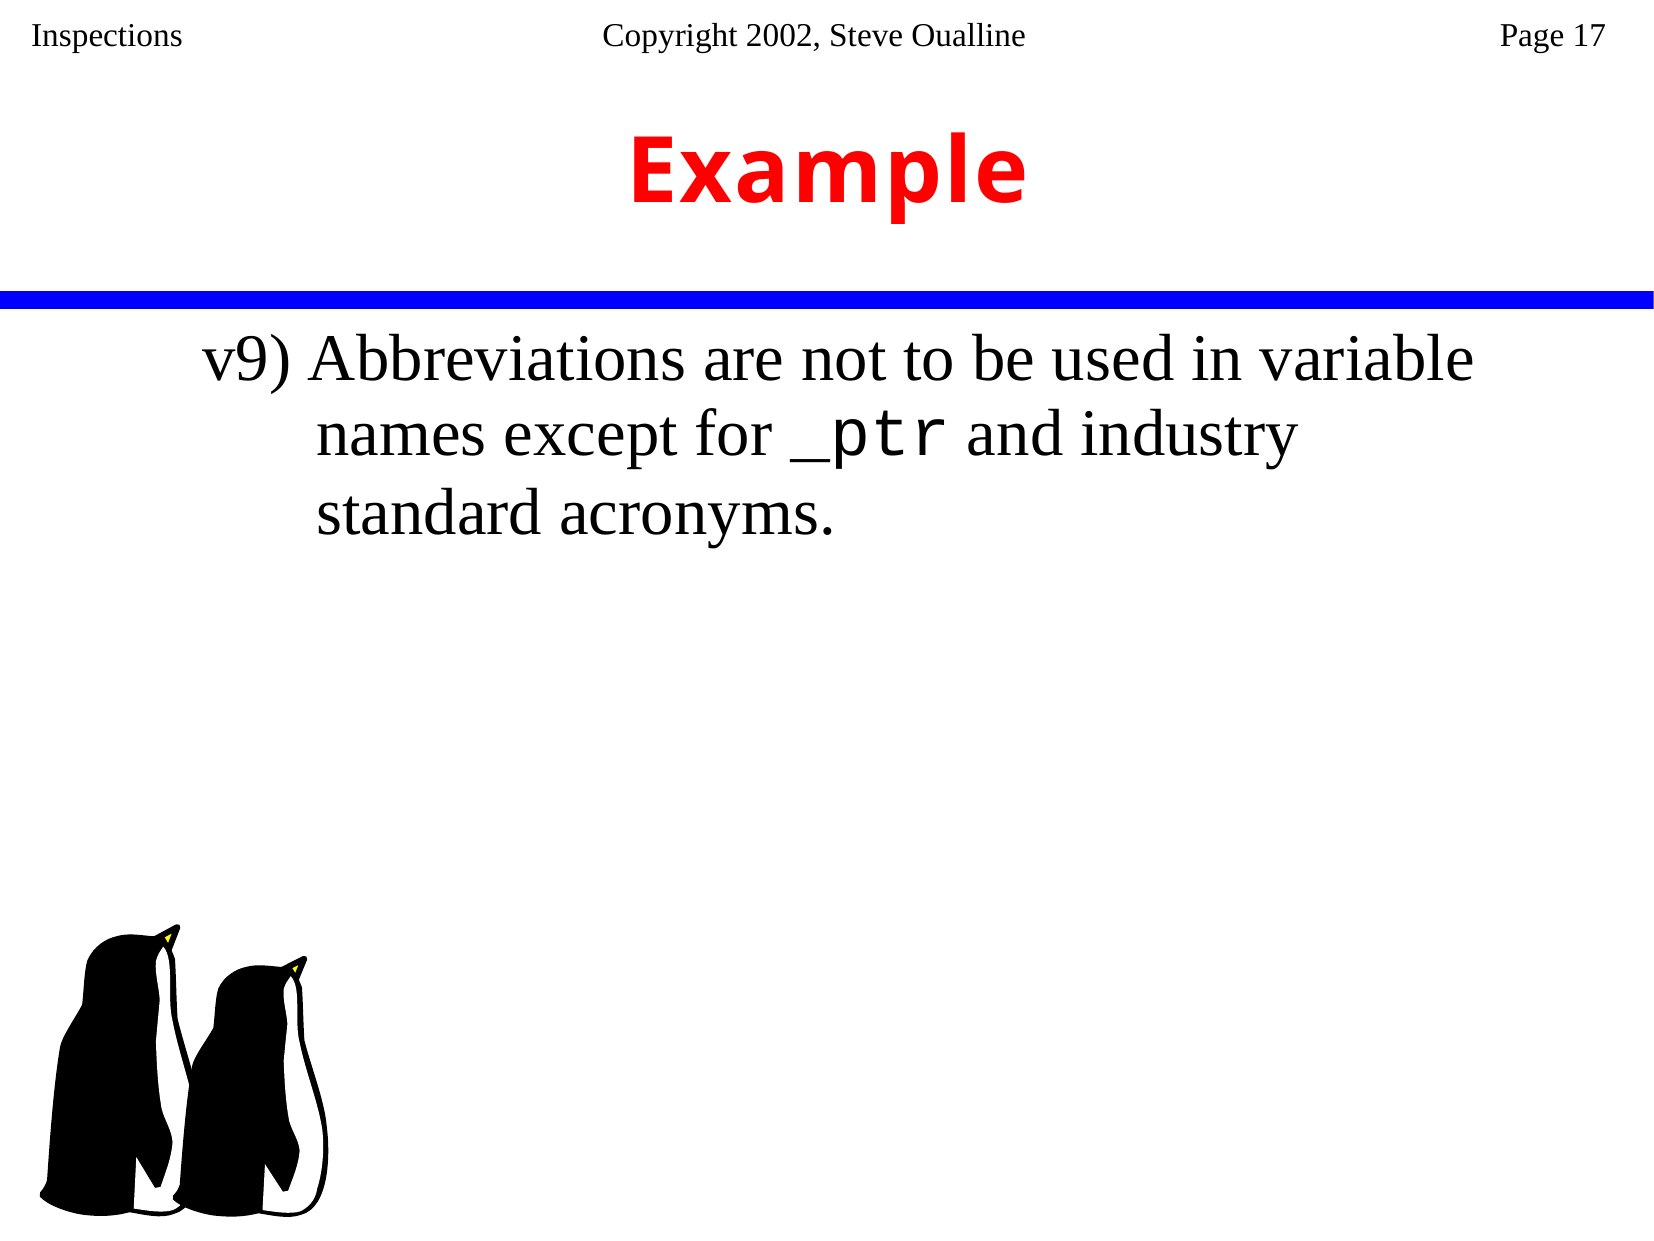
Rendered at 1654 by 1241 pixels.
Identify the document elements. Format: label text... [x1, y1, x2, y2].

title Example [121, 66, 1534, 269]
subtitle v9) Abbreviations are not to be used in variable names except for _ptr and industry standard acronyms. [121, 321, 1534, 919]
